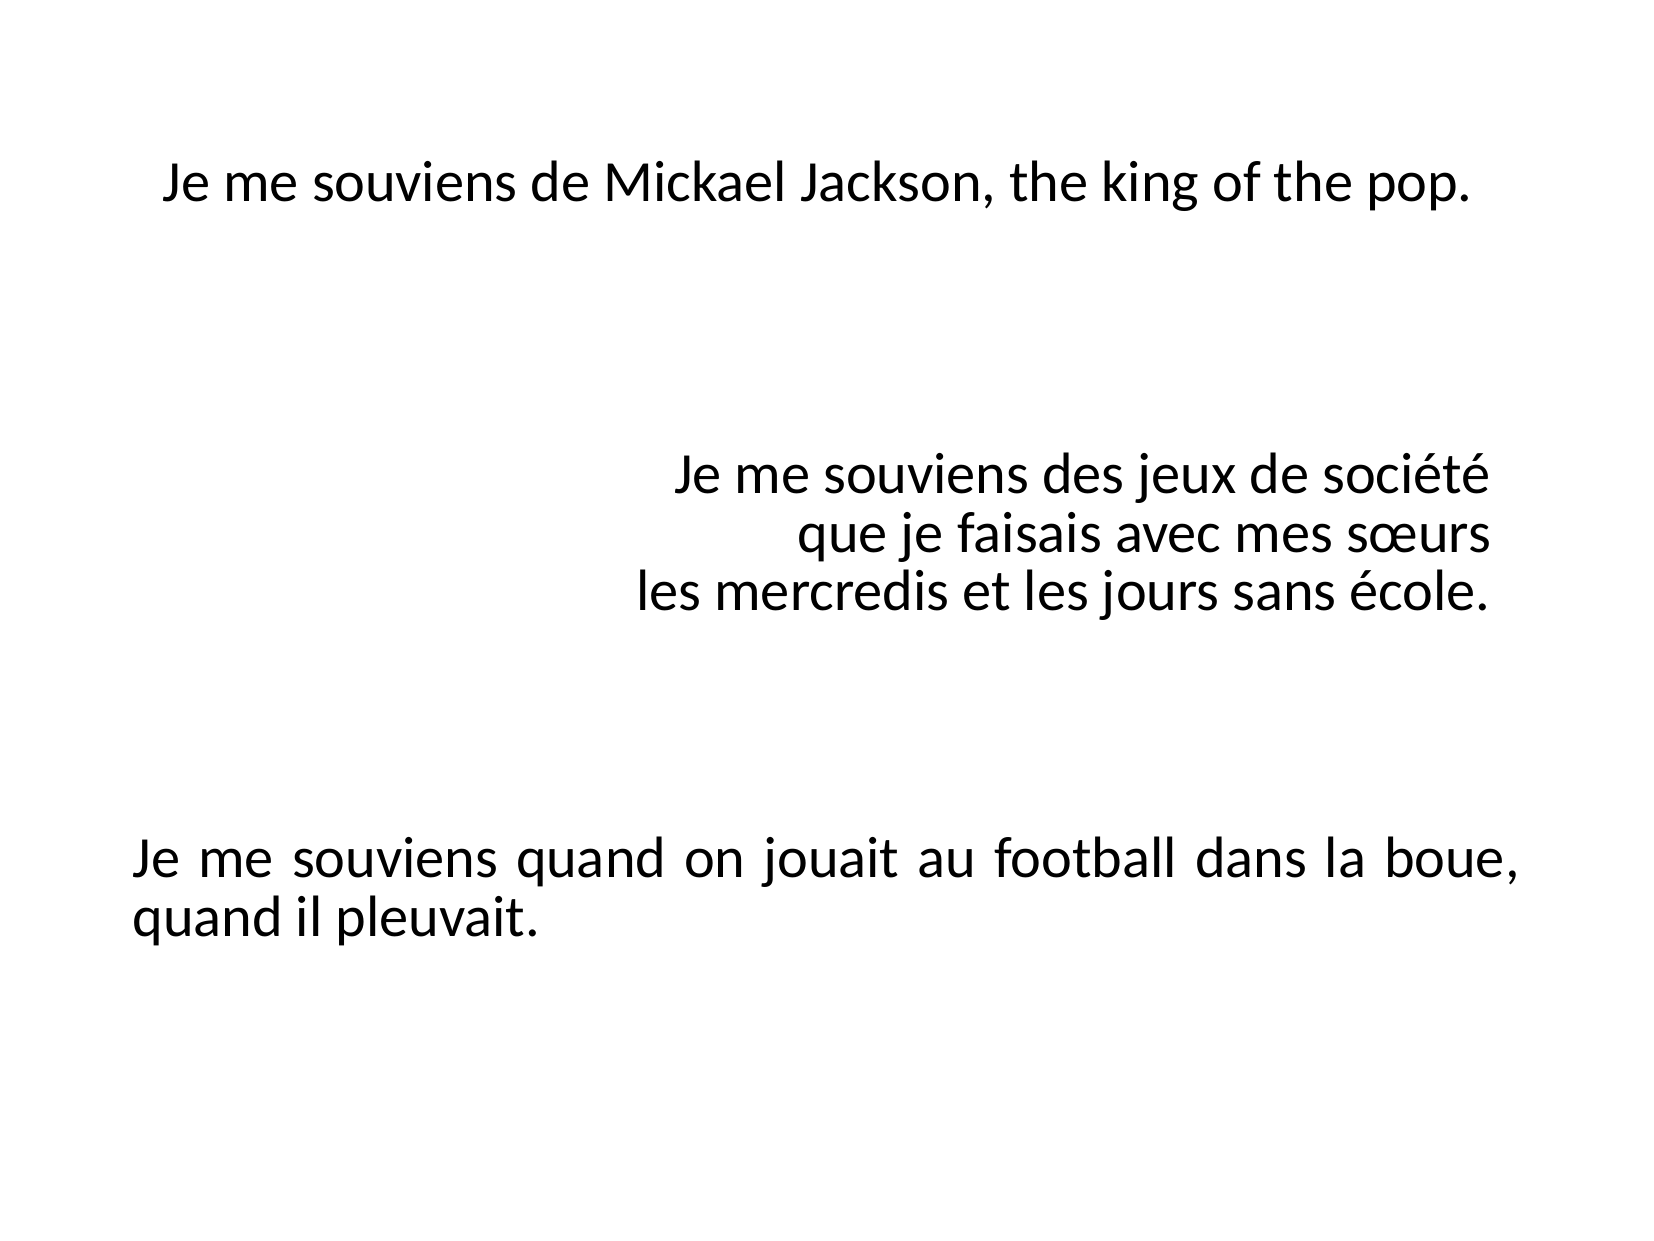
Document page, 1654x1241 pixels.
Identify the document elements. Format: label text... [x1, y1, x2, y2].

text_box Je me souviens des jeux de société que je faisais avec mes sœurs les mercredis et les jours sans école. [265, 442, 1506, 672]
text_box Je me souviens quand on jouait au football dans la boue, quand il pleuvait. [118, 826, 1536, 985]
text_box Je me souviens de Mickael Jackson, the king of the pop. [147, 150, 1506, 237]
